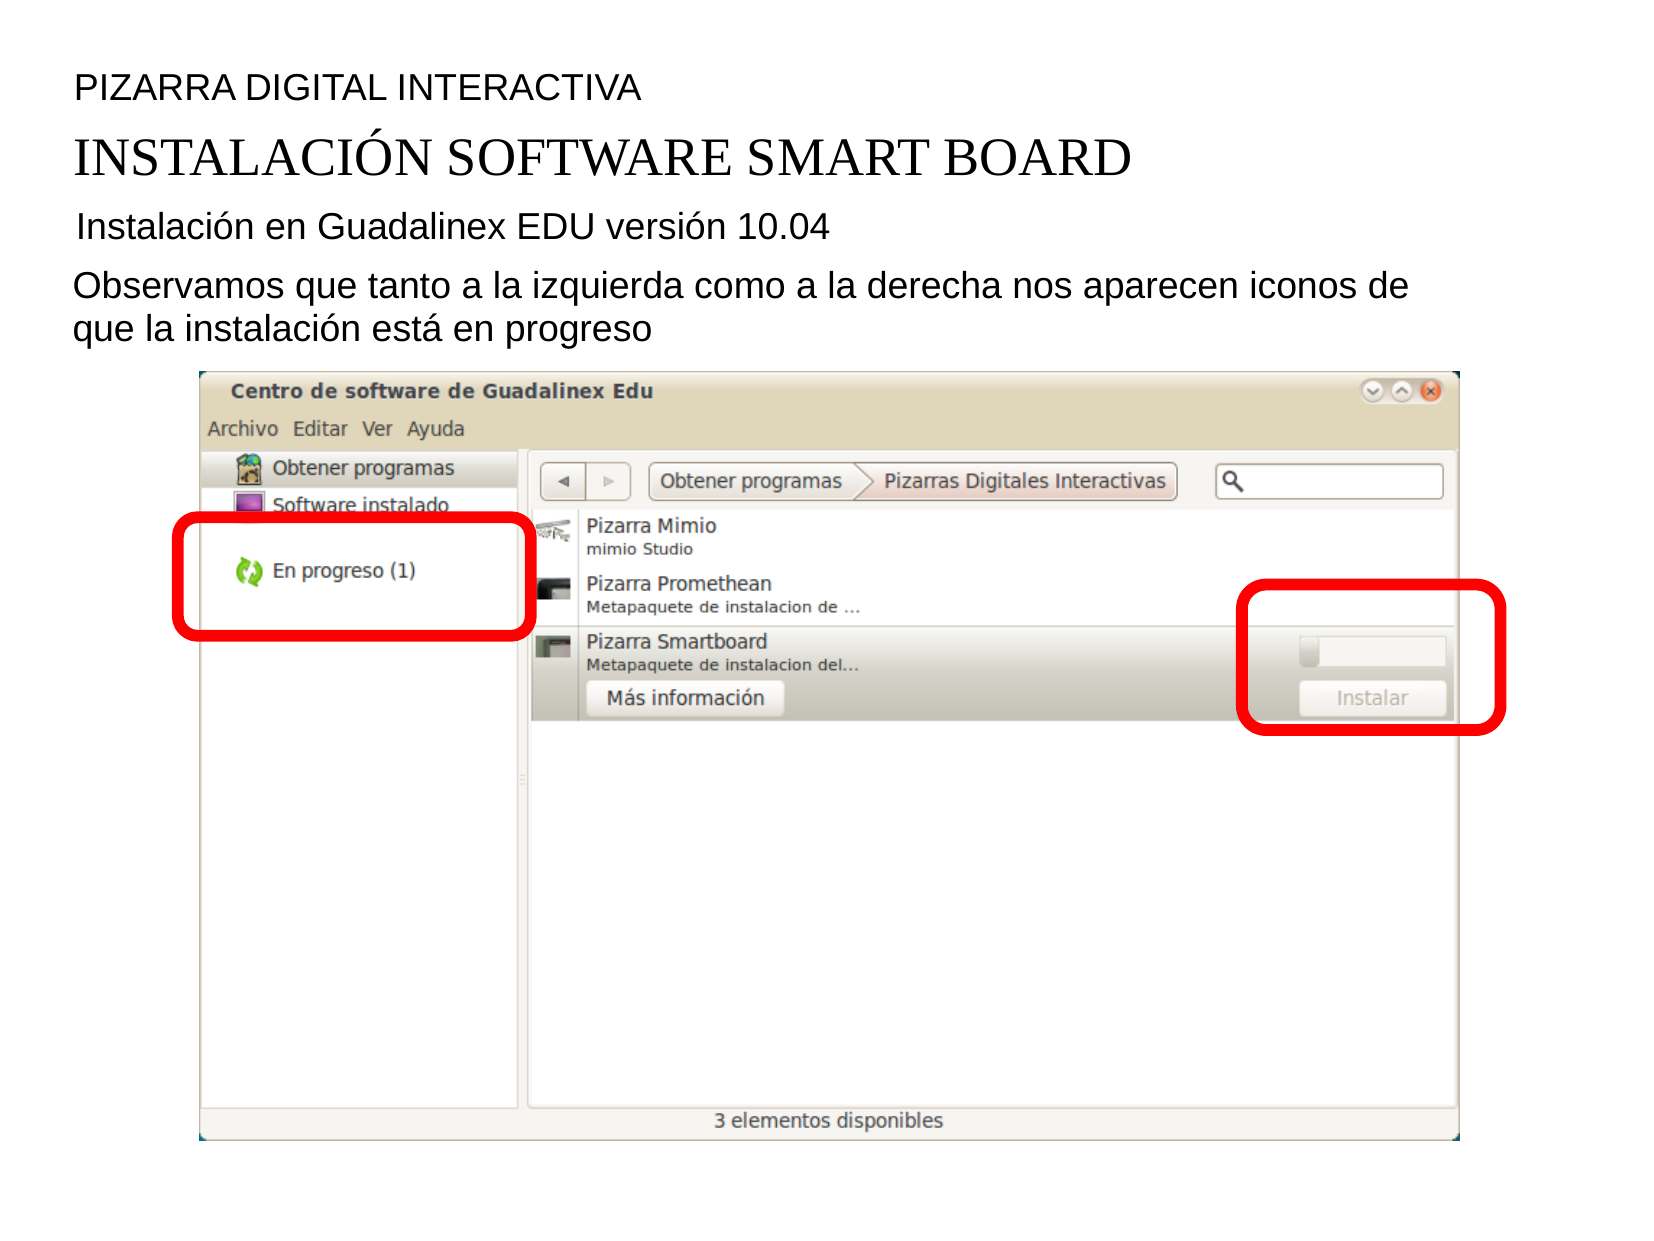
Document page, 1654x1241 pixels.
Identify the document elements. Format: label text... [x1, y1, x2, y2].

text_box INSTALACIÓN SOFTWARE SMART BOARD [58, 119, 1576, 195]
picture [1248, 591, 1460, 724]
text_box PIZARRA DIGITAL INTERACTIVA [59, 59, 1566, 116]
picture [199, 524, 524, 629]
picture [199, 371, 1460, 1141]
text_box Observamos que tanto a la izquierda como a la derecha nos aparecen iconos de que la instalación está en progreso [57, 257, 1443, 357]
text_box Instalación en Guadalinex EDU versión 10.04 [61, 197, 1516, 255]
